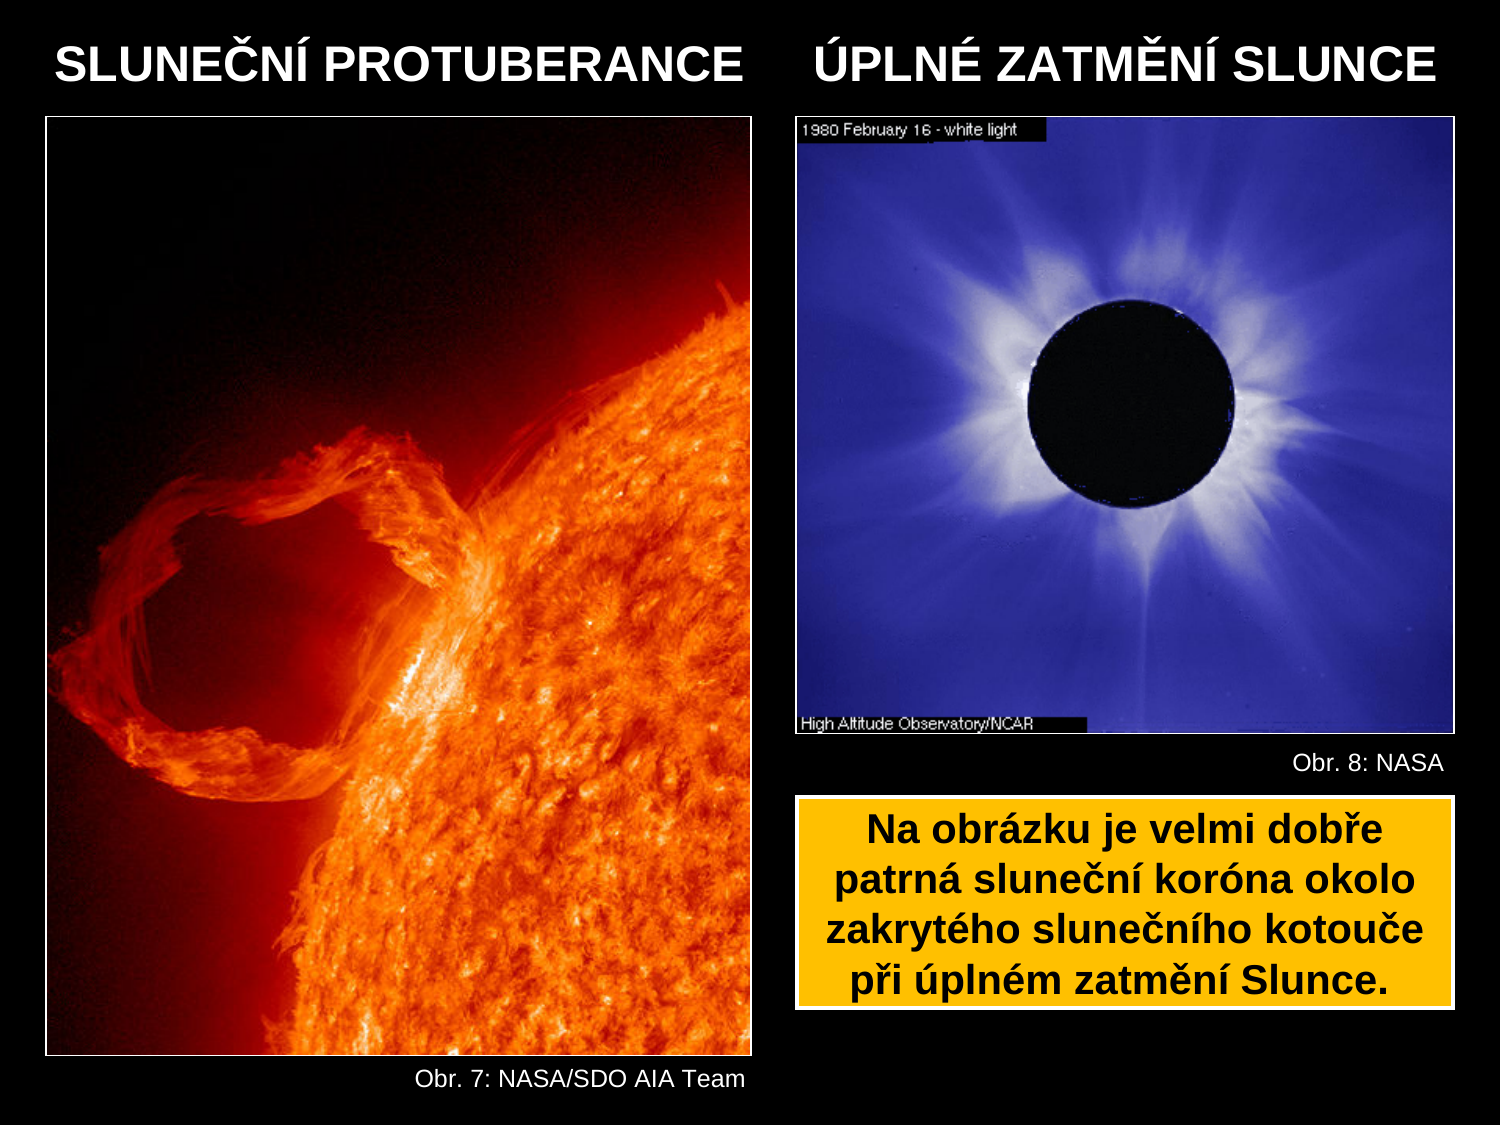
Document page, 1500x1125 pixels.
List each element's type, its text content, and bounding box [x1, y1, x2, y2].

text_box Obr. 8: NASA [1277, 738, 1460, 784]
text_box Na obrázku je velmi dobře patrná sluneční koróna okolo zakrytého slunečního kotouče při úplném zatmění Slunce. [796, 796, 1454, 1008]
text_box SLUNEČNÍ PROTUBERANCE [39, 23, 760, 99]
picture [46, 117, 751, 1055]
text_box ÚPLNÉ ZATMĚNÍ SLUNCE [798, 23, 1453, 99]
picture [796, 117, 1454, 733]
text_box Obr. 7: NASA/SDO AIA Team [399, 1054, 762, 1101]
